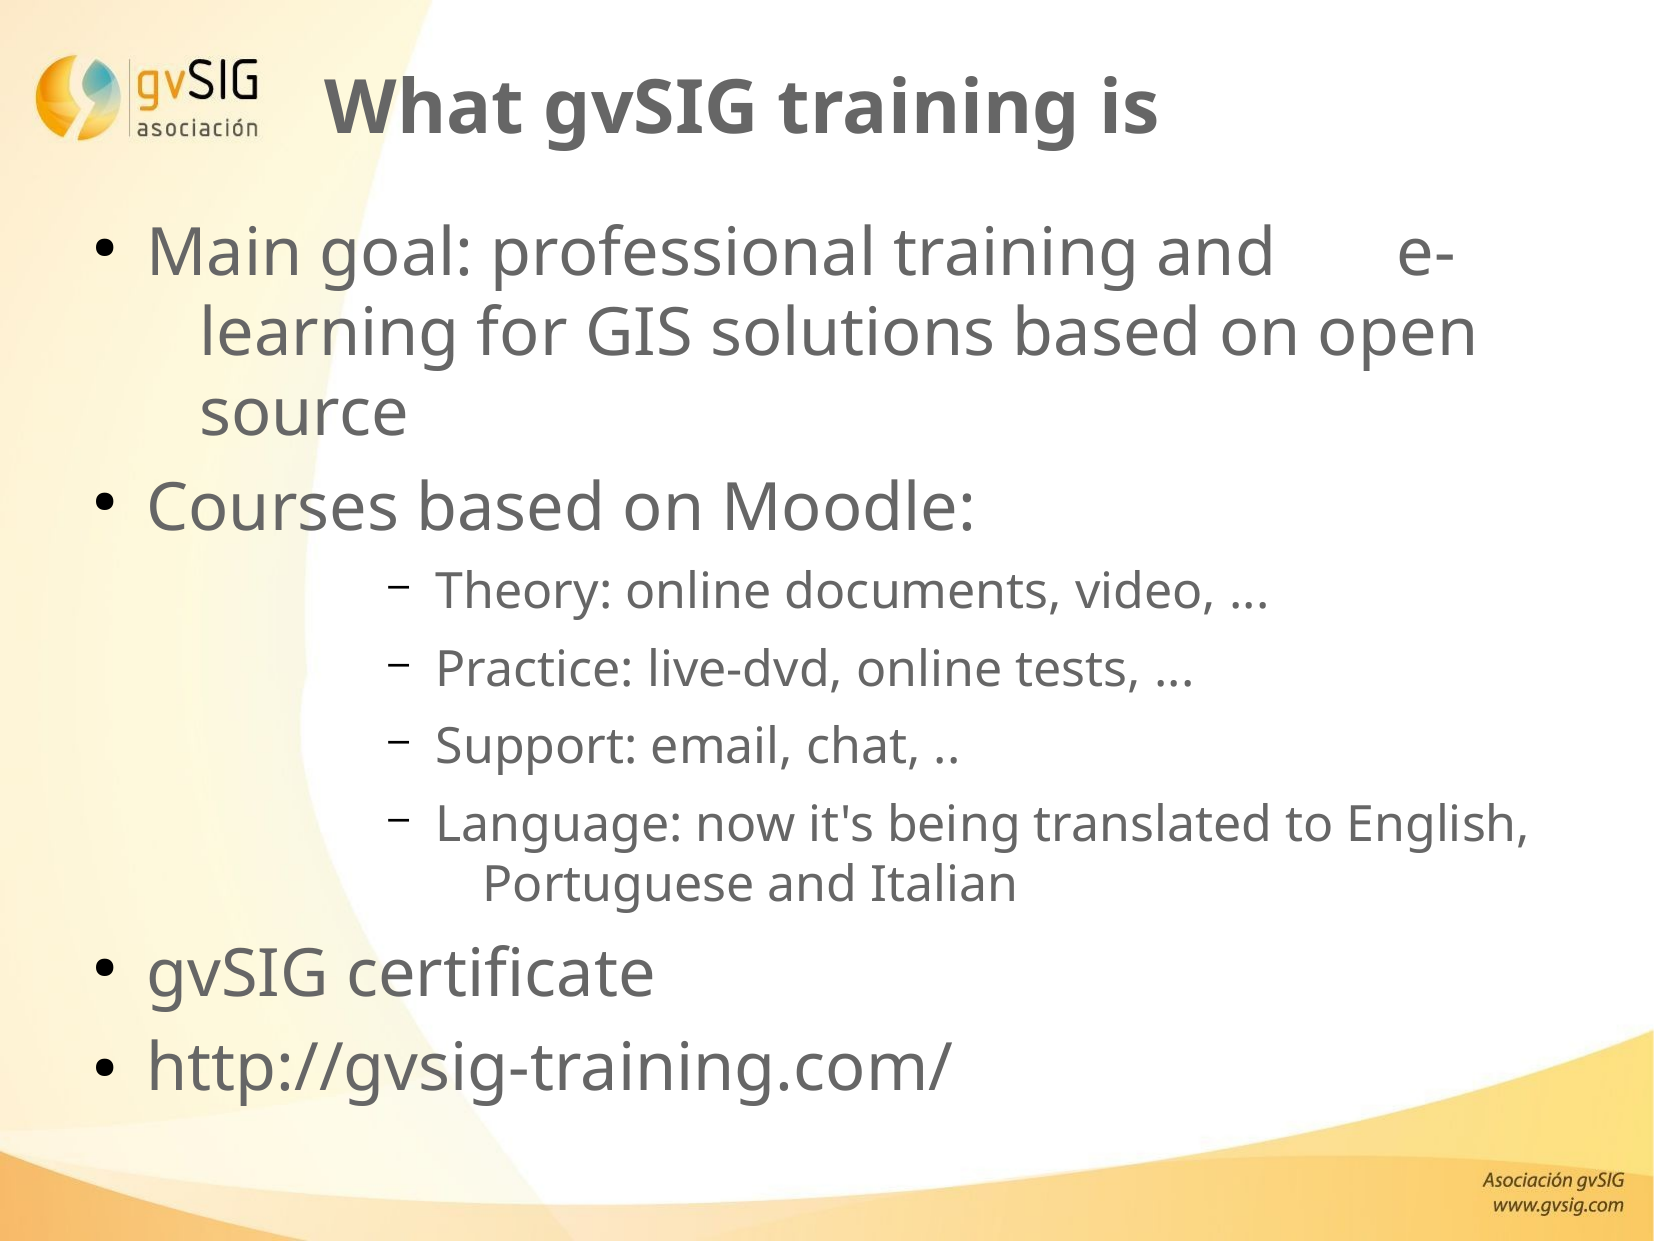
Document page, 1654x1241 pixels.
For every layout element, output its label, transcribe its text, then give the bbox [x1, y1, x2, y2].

title What gvSIG training is [324, 58, 1624, 149]
list Main goal: professional training and e-learning for GIS solutions based on open source Courses based on Moodle: Theory: online documents, video, ... Practice: live-dvd, online tests, ... Support: email, chat, .. Language: now it's being translated to English, Portuguese and Italian gvSIG certificate http://gvsig-training.com/ [57, 208, 1546, 1210]
picture [0, 0, 1654, 1241]
